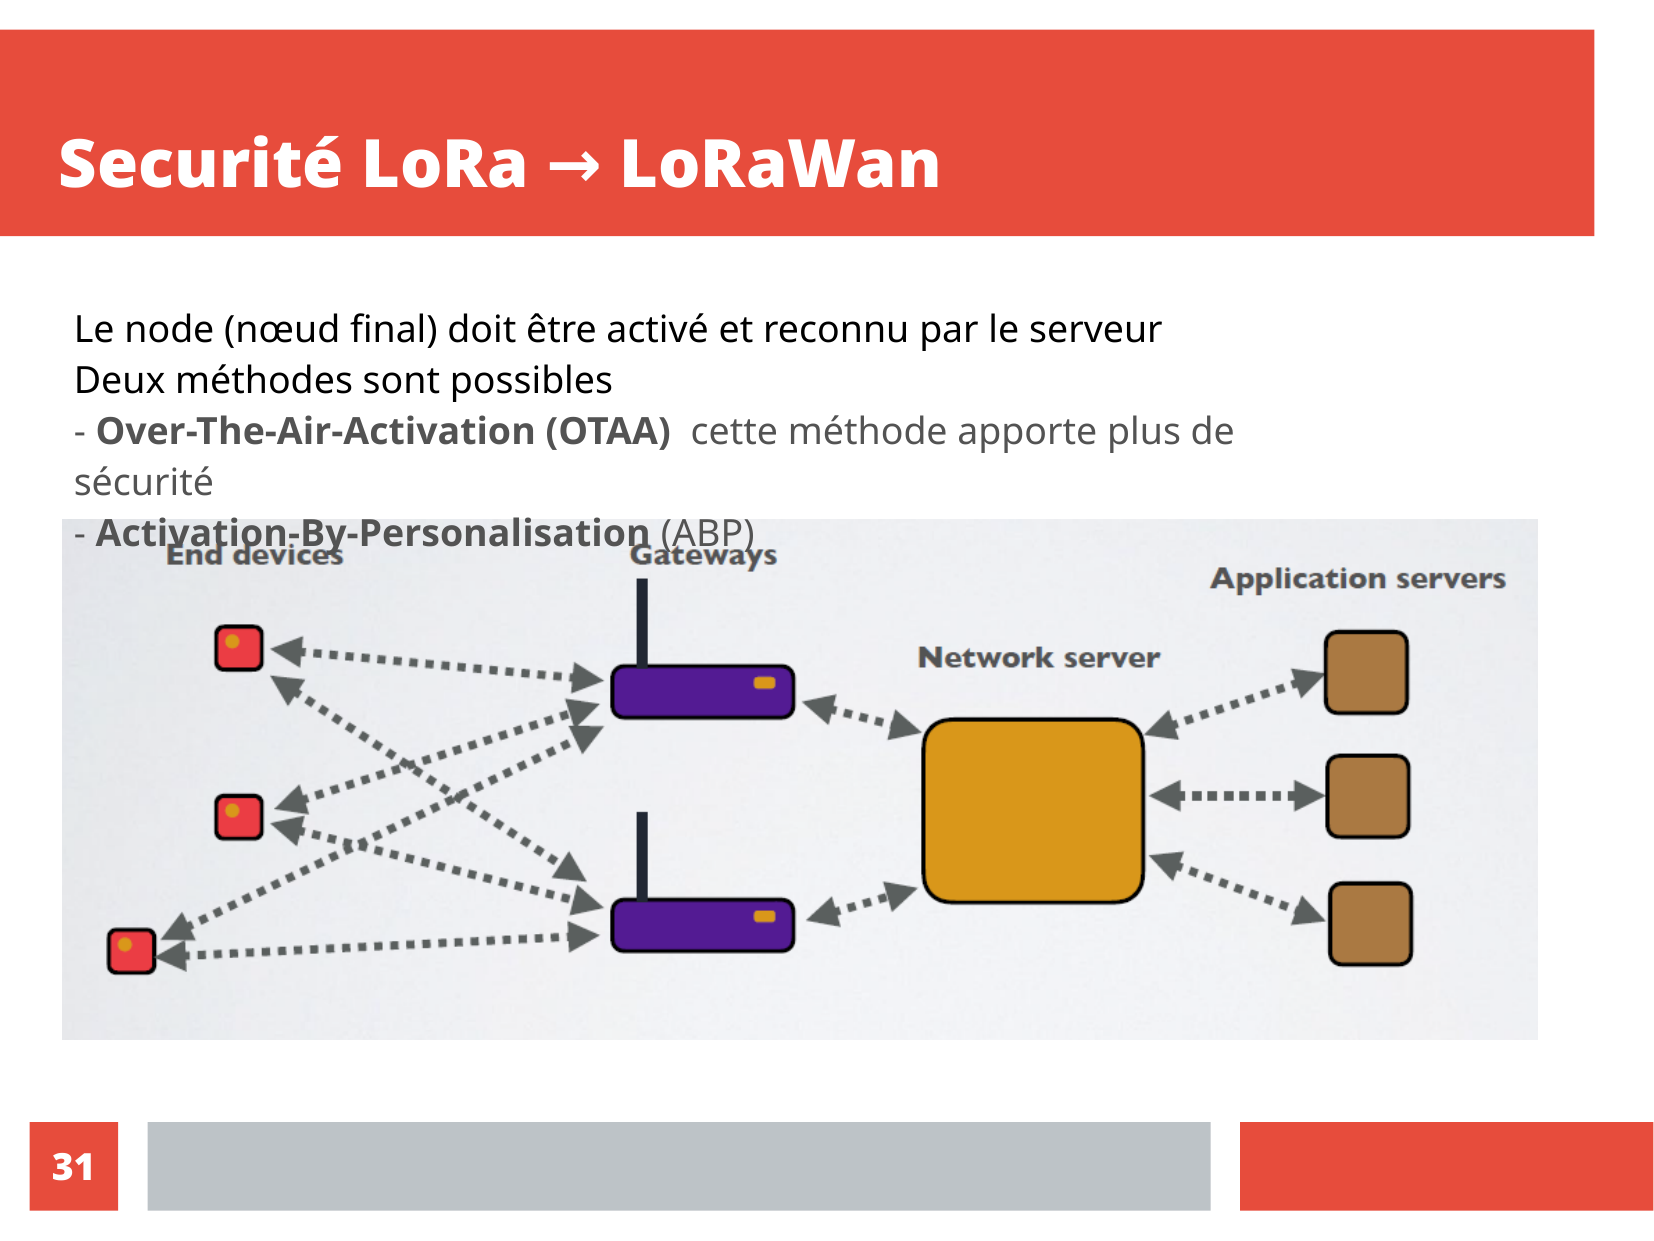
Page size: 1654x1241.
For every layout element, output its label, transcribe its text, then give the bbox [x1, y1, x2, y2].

title Securité LoRa → LoRaWan [59, 59, 1595, 207]
picture [62, 519, 1538, 1040]
text_box Le node (nœud final) doit être activé et reconnu par le serveur Deux méthodes sont possibles - Over-The-Air-Activation (OTAA) cette méthode apporte plus de sécurité - Activation-By-Personalisation (ABP) [59, 295, 1371, 540]
